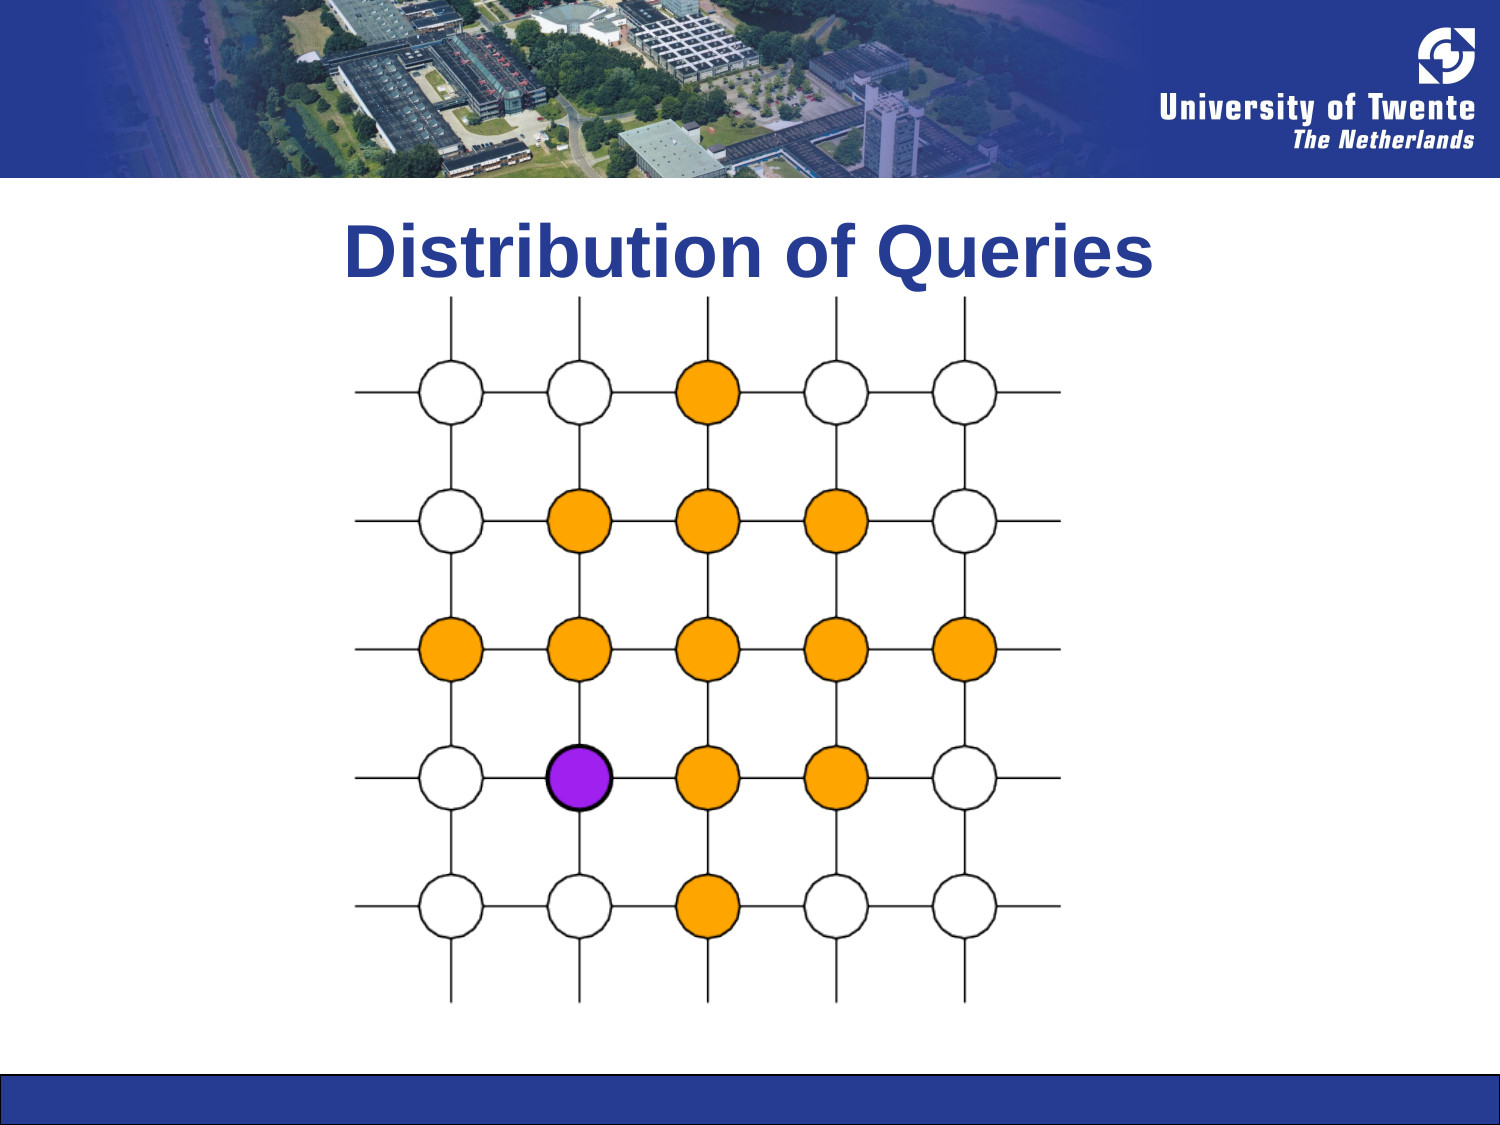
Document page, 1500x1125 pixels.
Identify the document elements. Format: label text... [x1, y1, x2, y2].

picture [0, 0, 1500, 178]
picture [354, 295, 1299, 1004]
title Distribution of Queries [112, 194, 1388, 308]
